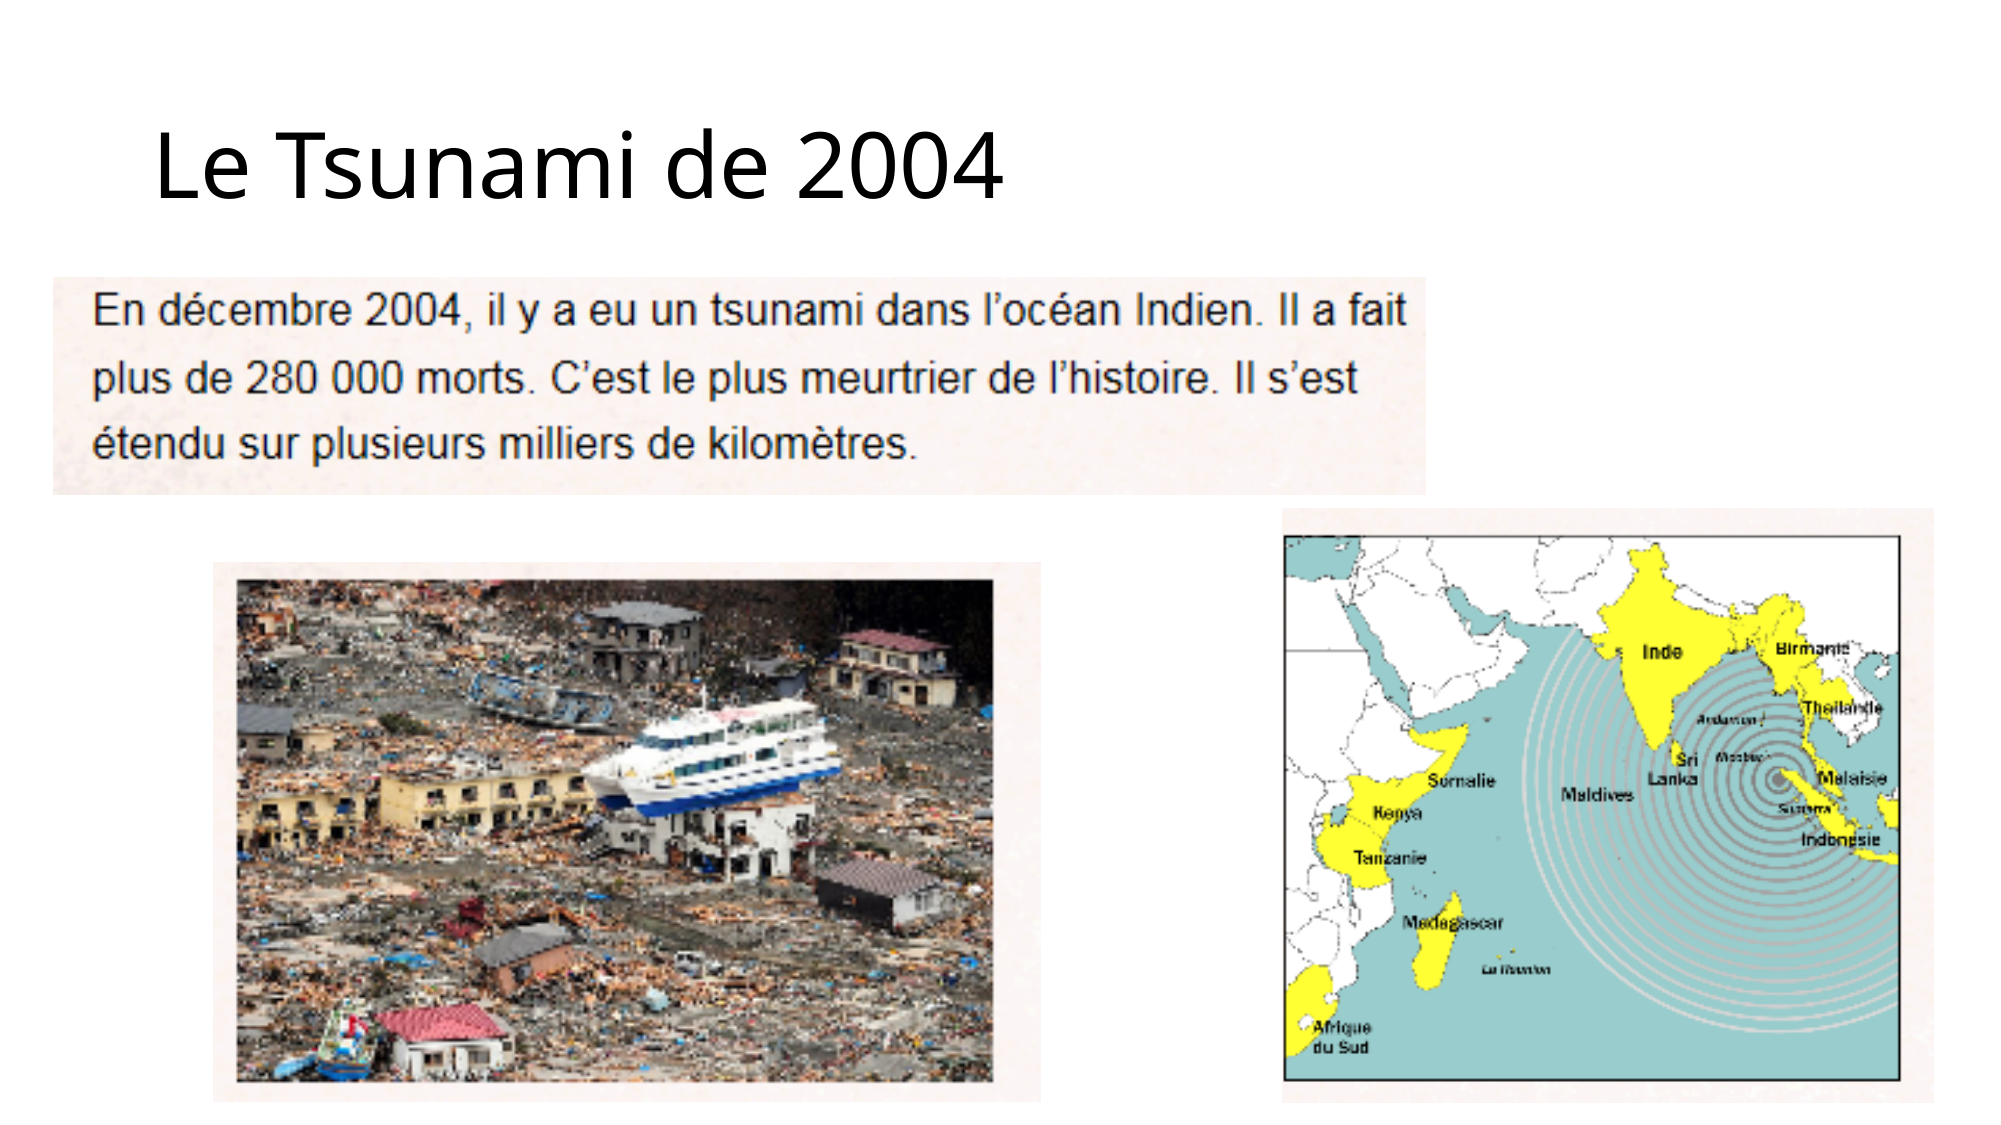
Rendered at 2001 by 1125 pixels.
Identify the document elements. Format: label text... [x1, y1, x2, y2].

picture [1282, 508, 1934, 1103]
title Le Tsunami de 2004 [137, 59, 1863, 278]
picture [213, 562, 1041, 1103]
picture [53, 277, 1426, 495]
